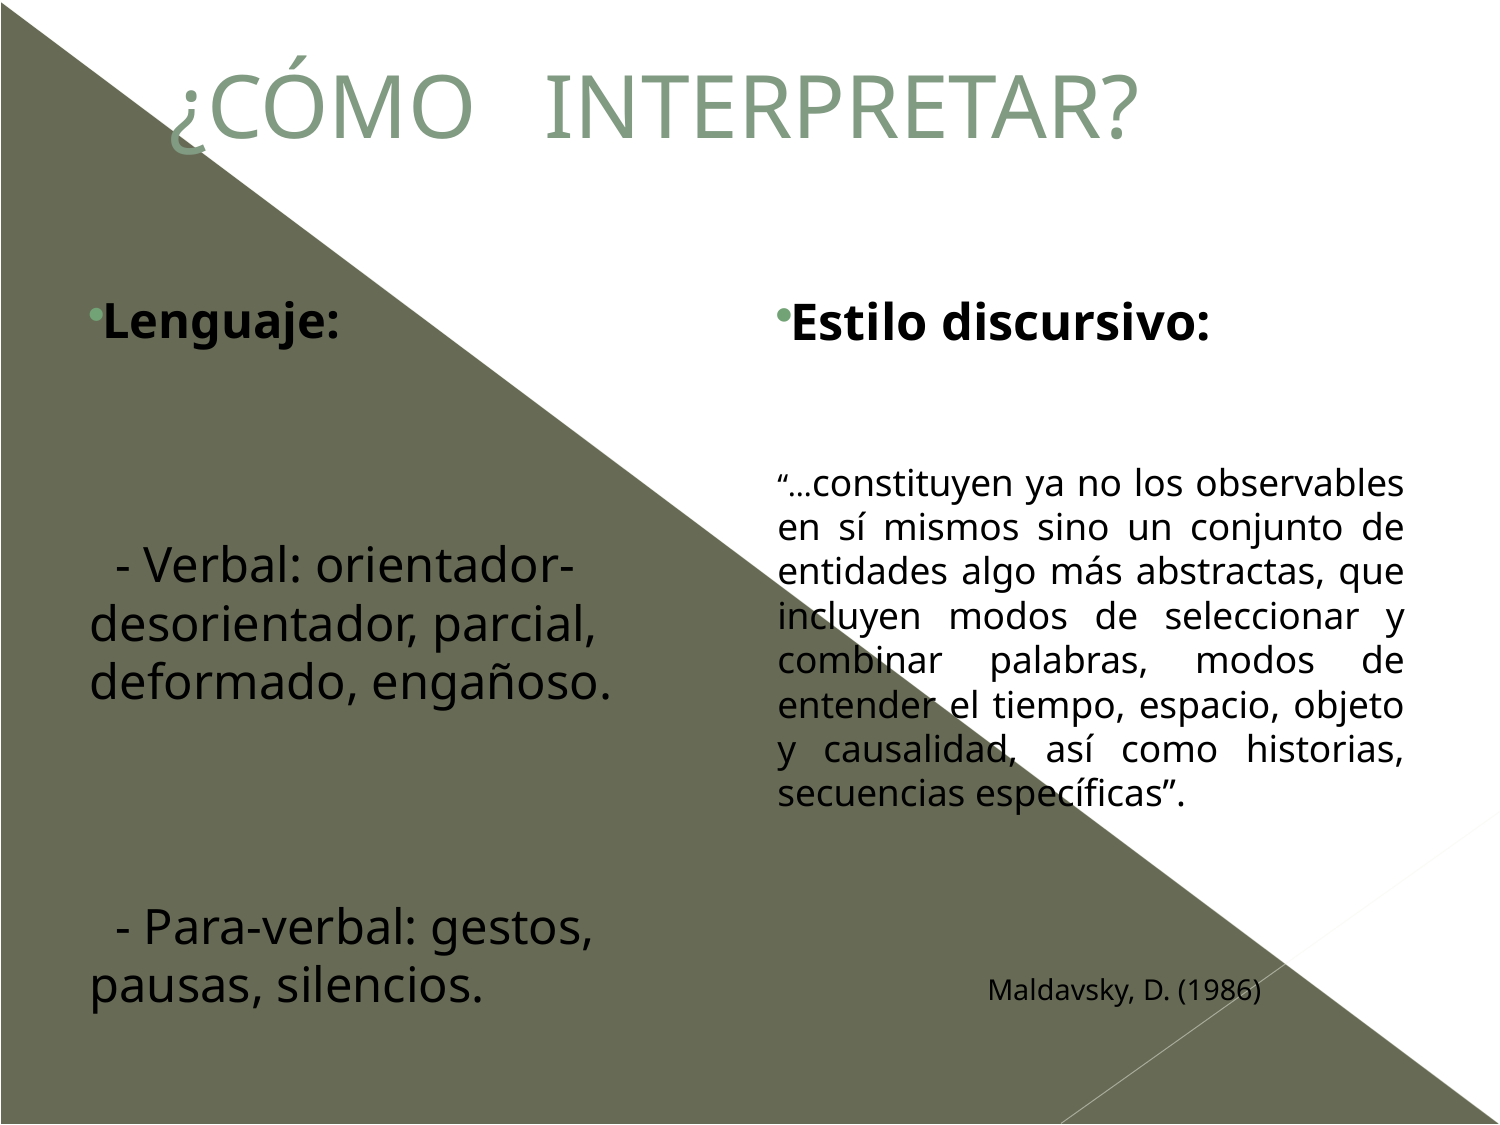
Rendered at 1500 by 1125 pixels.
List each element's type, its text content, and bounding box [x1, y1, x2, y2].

title ¿CÓMO INTERPRETAR? [75, 43, 1425, 274]
list Lenguaje: - Verbal: orientador-desorientador, parcial, deformado, engañoso. - Para-verbal: gestos, pausas, silencios. [75, 282, 738, 1025]
list Estilo discursivo: “…constituyen ya no los observables en sí mismos sino un conjunto de entidades algo más abstractas, que incluyen modos de seleccionar y combinar palabras, modos de entender el tiempo, espacio, objeto y causalidad, así como historias, secuencias específicas”. Maldavsky, D. (1986) [762, 282, 1425, 1025]
